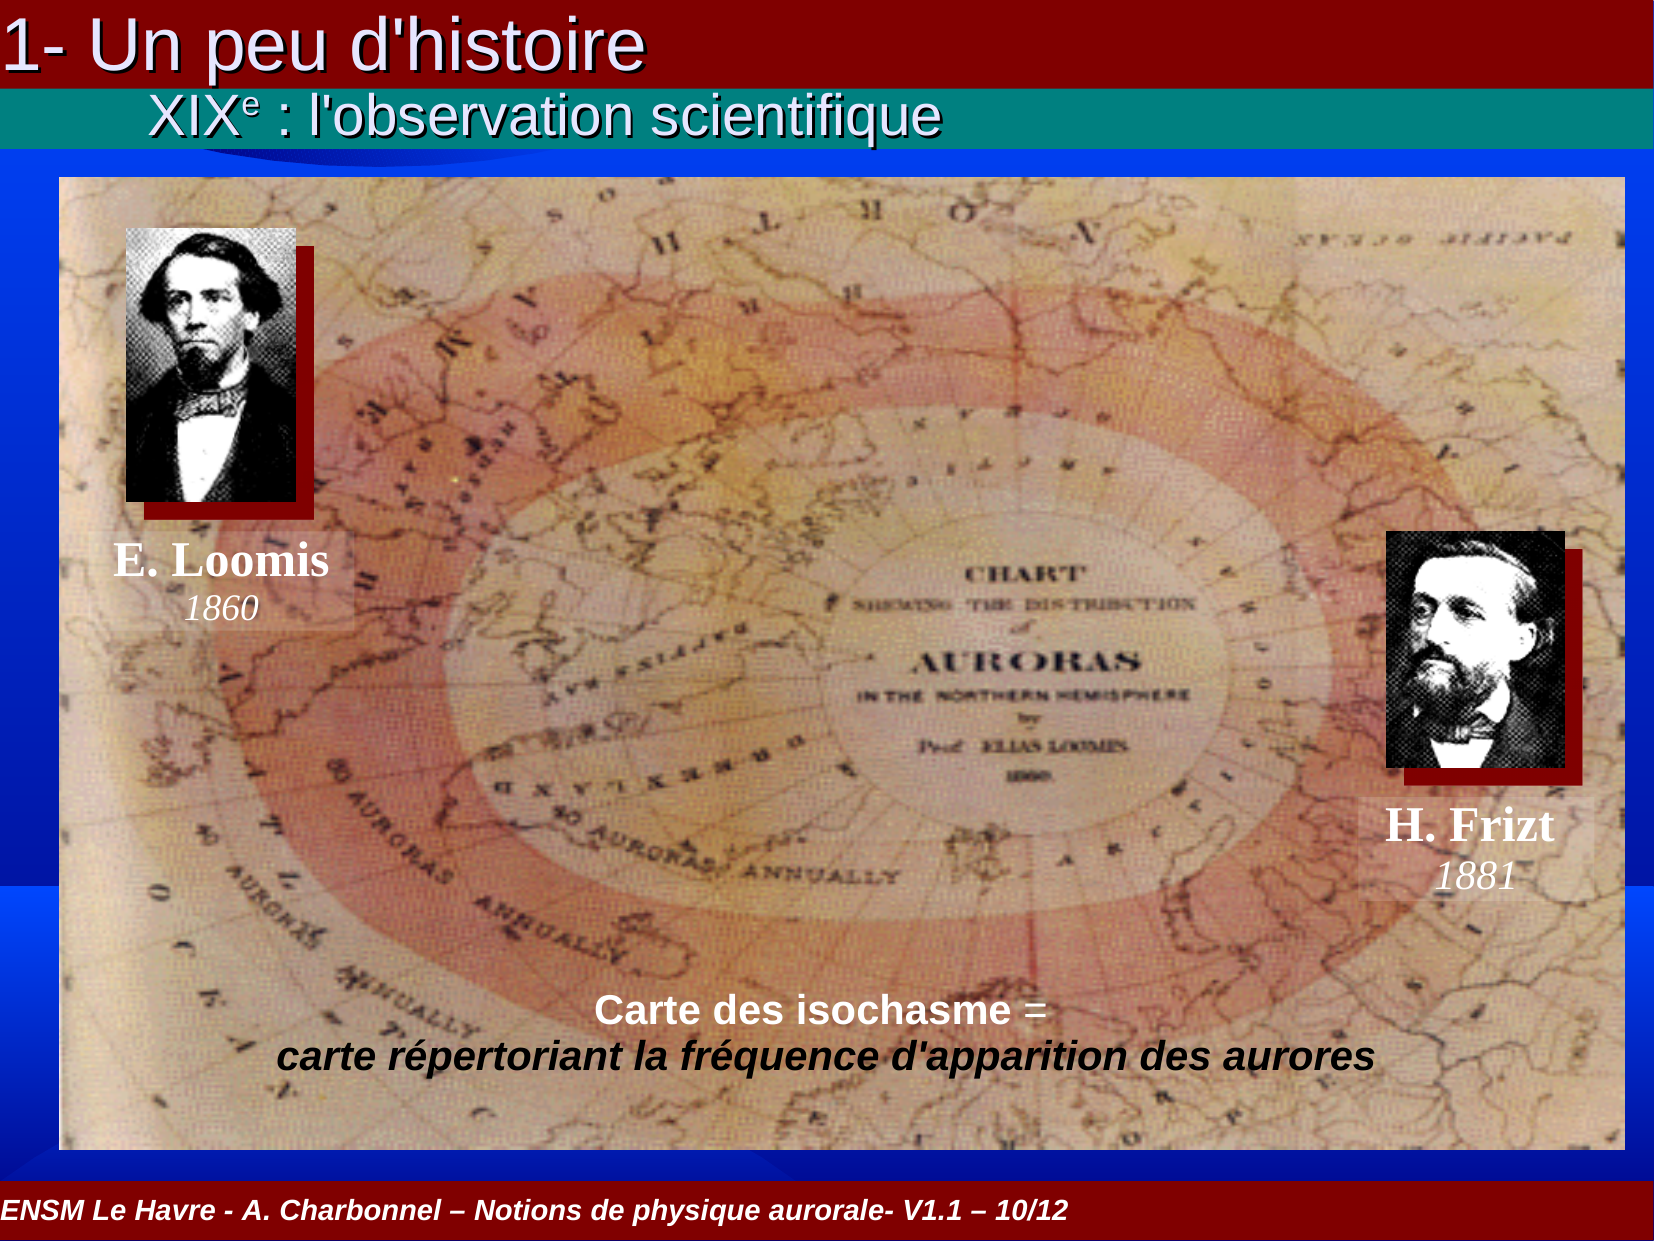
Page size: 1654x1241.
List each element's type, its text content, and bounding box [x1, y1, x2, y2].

title 1- Un peu d'histoire [0, 0, 1654, 89]
text_box H. Frizt 1881 [1358, 797, 1595, 901]
text_box E. Loomis 1860 [88, 531, 355, 631]
picture [59, 177, 1625, 1150]
text_box Carte des isochasme = carte répertoriant la fréquence d'apparition des aurores [265, 986, 1388, 1082]
title XIXe : l'observation scientifique [0, 89, 1654, 149]
text_box ENSM Le Havre - A. Charbonnel – Notions de physique aurorale- V1.1 – 10/12 [0, 1181, 1654, 1241]
